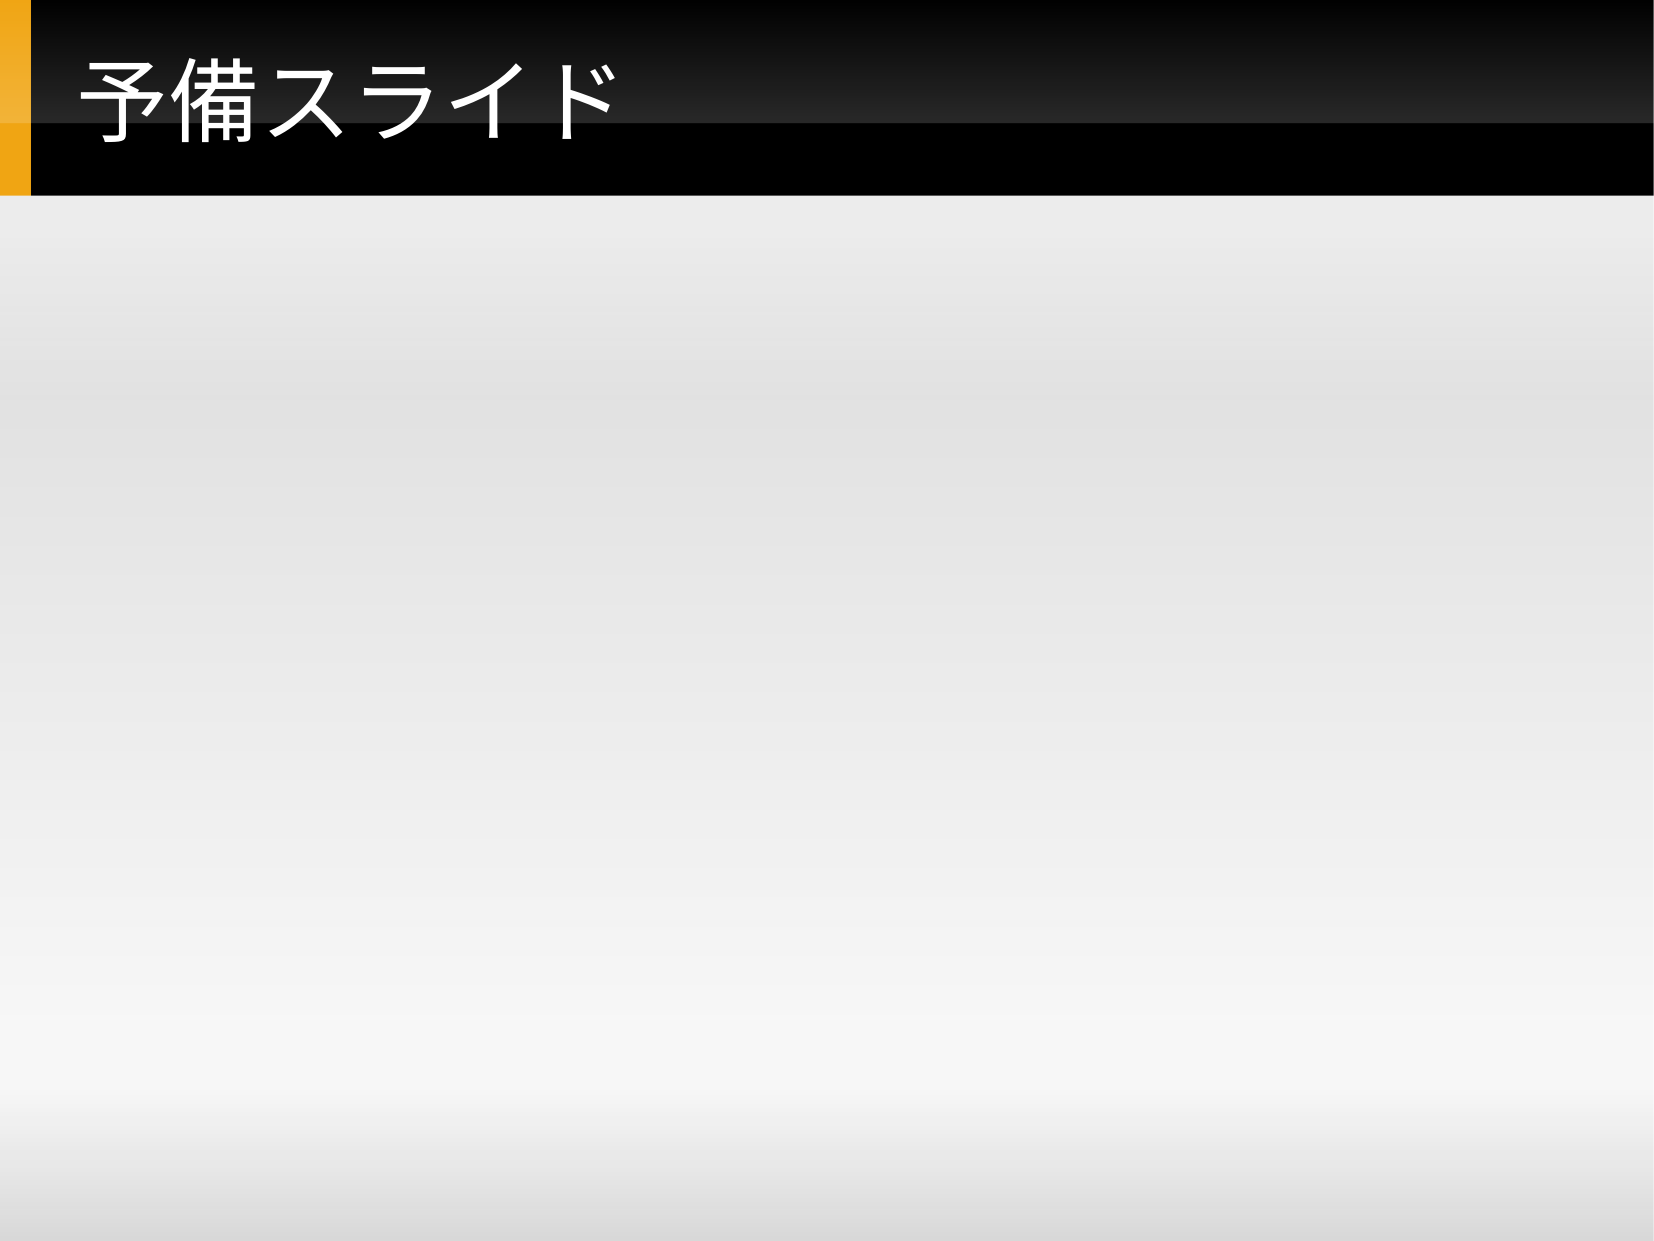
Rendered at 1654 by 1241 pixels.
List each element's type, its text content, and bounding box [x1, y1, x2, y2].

picture [0, 0, 1654, 1241]
title 予備スライド [76, 0, 1565, 208]
